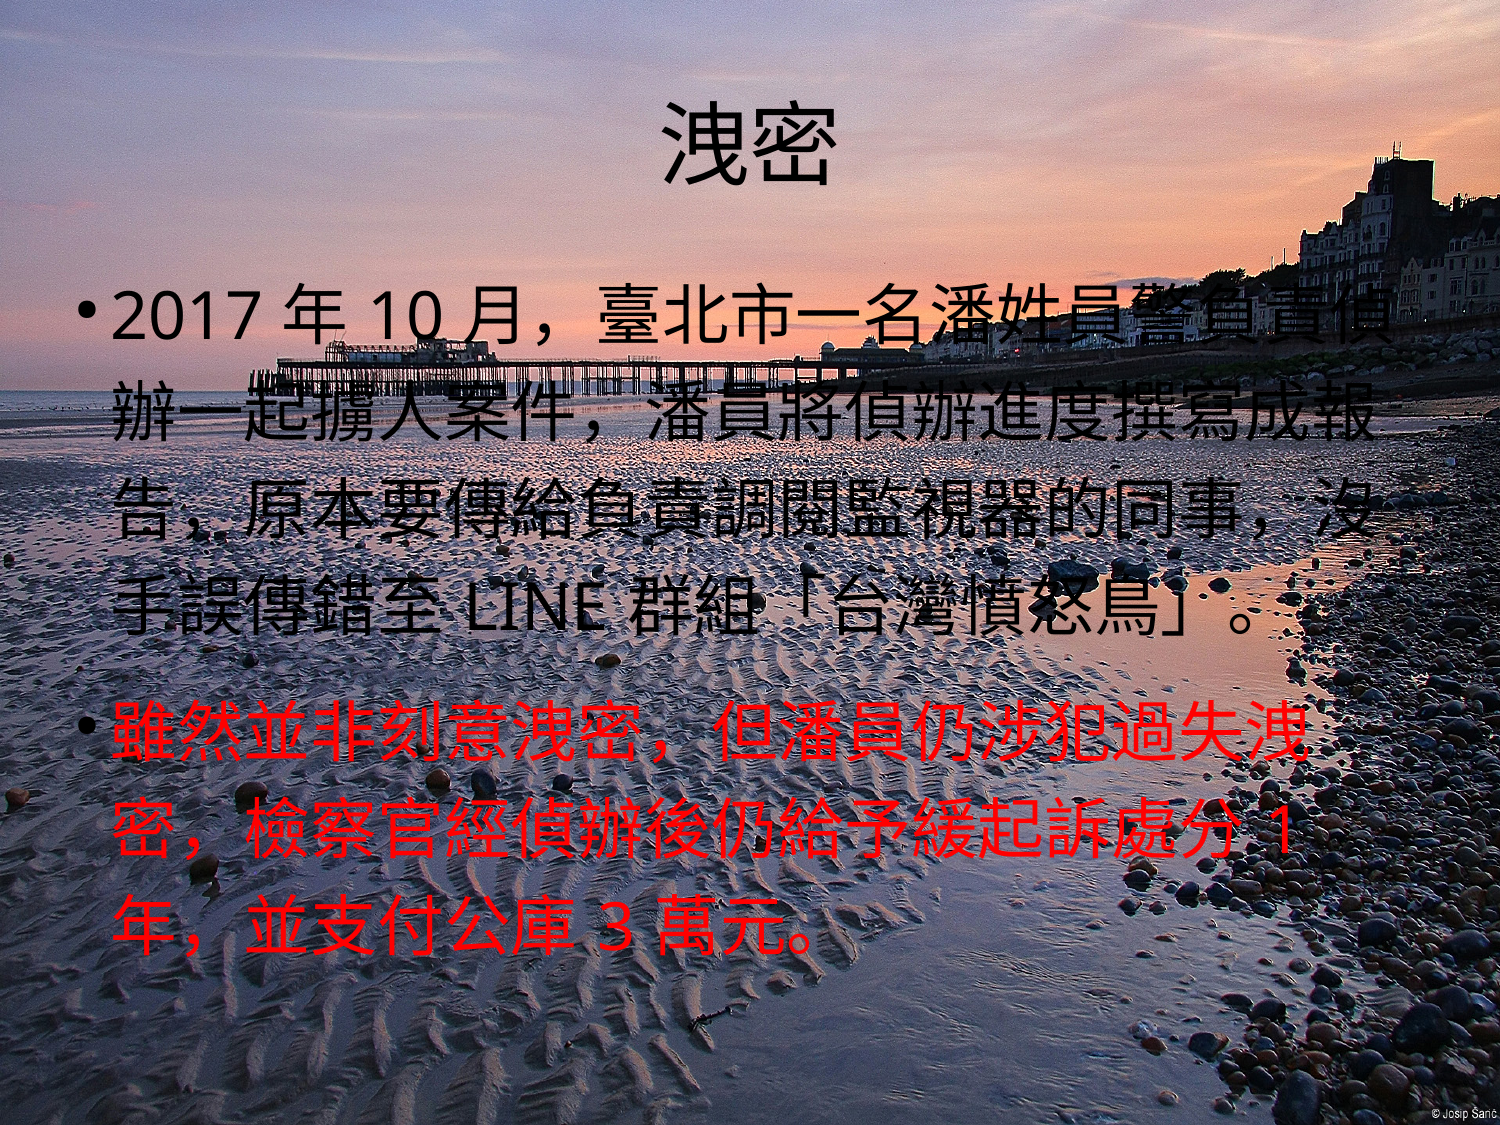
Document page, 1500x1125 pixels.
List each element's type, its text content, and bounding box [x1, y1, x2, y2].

title 洩密 [75, 45, 1425, 233]
list 2017年10月，臺北市一名潘姓員警負責偵辦一起擄人案件，潘員將偵辦進度撰寫成報告，原本要傳給負責調閱監視器的同事，沒手誤傳錯至LINE群組「台灣憤怒鳥」。 雖然並非刻意洩密，但潘員仍涉犯過失洩密，檢察官經偵辦後仍給予緩起訴處分1年，並支付公庫3萬元。 [75, 262, 1425, 1005]
picture [0, 0, 1500, 1125]
